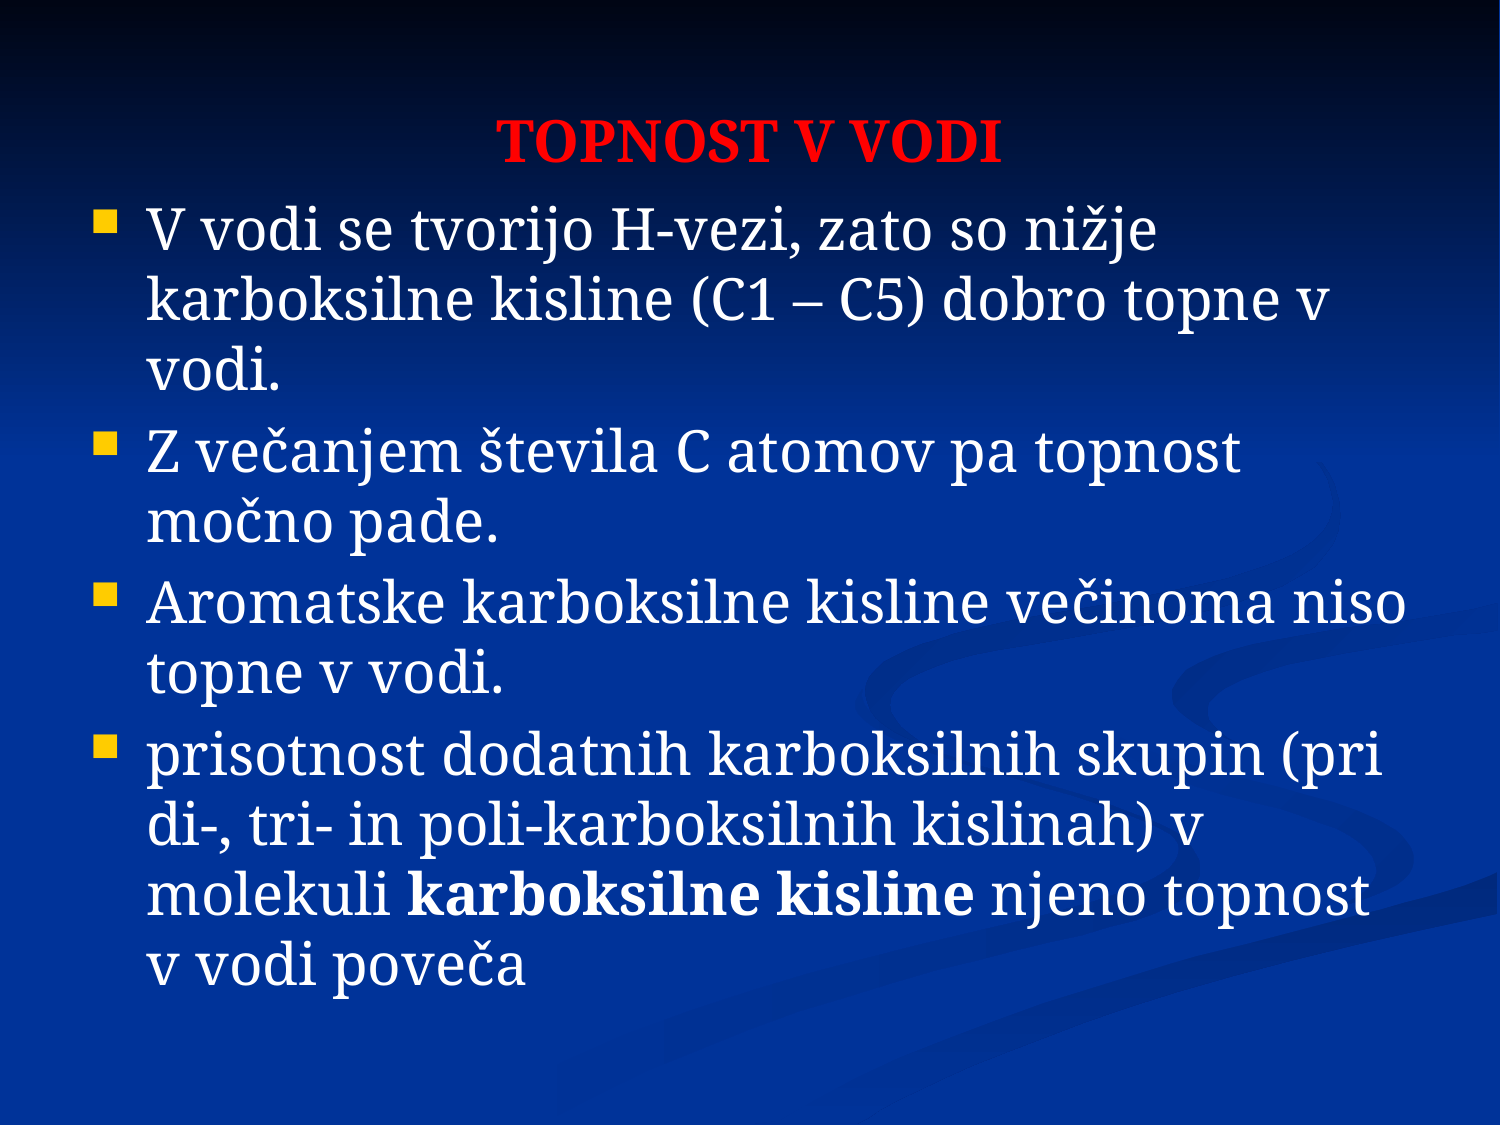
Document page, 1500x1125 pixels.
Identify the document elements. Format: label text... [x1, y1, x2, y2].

list V vodi se tvorijo H-vezi, zato so nižje karboksilne kisline (C1 – C5) dobro topne v vodi. Z večanjem števila C atomov pa topnost močno pade. Aromatske karboksilne kisline večinoma niso topne v vodi. prisotnost dodatnih karboksilnih skupin (pri di-, tri- in poli-karboksilnih kislinah) v molekuli karboksilne kisline njeno topnost v vodi poveča [75, 184, 1425, 1005]
title TOPNOST V VODI [75, 45, 1425, 184]
